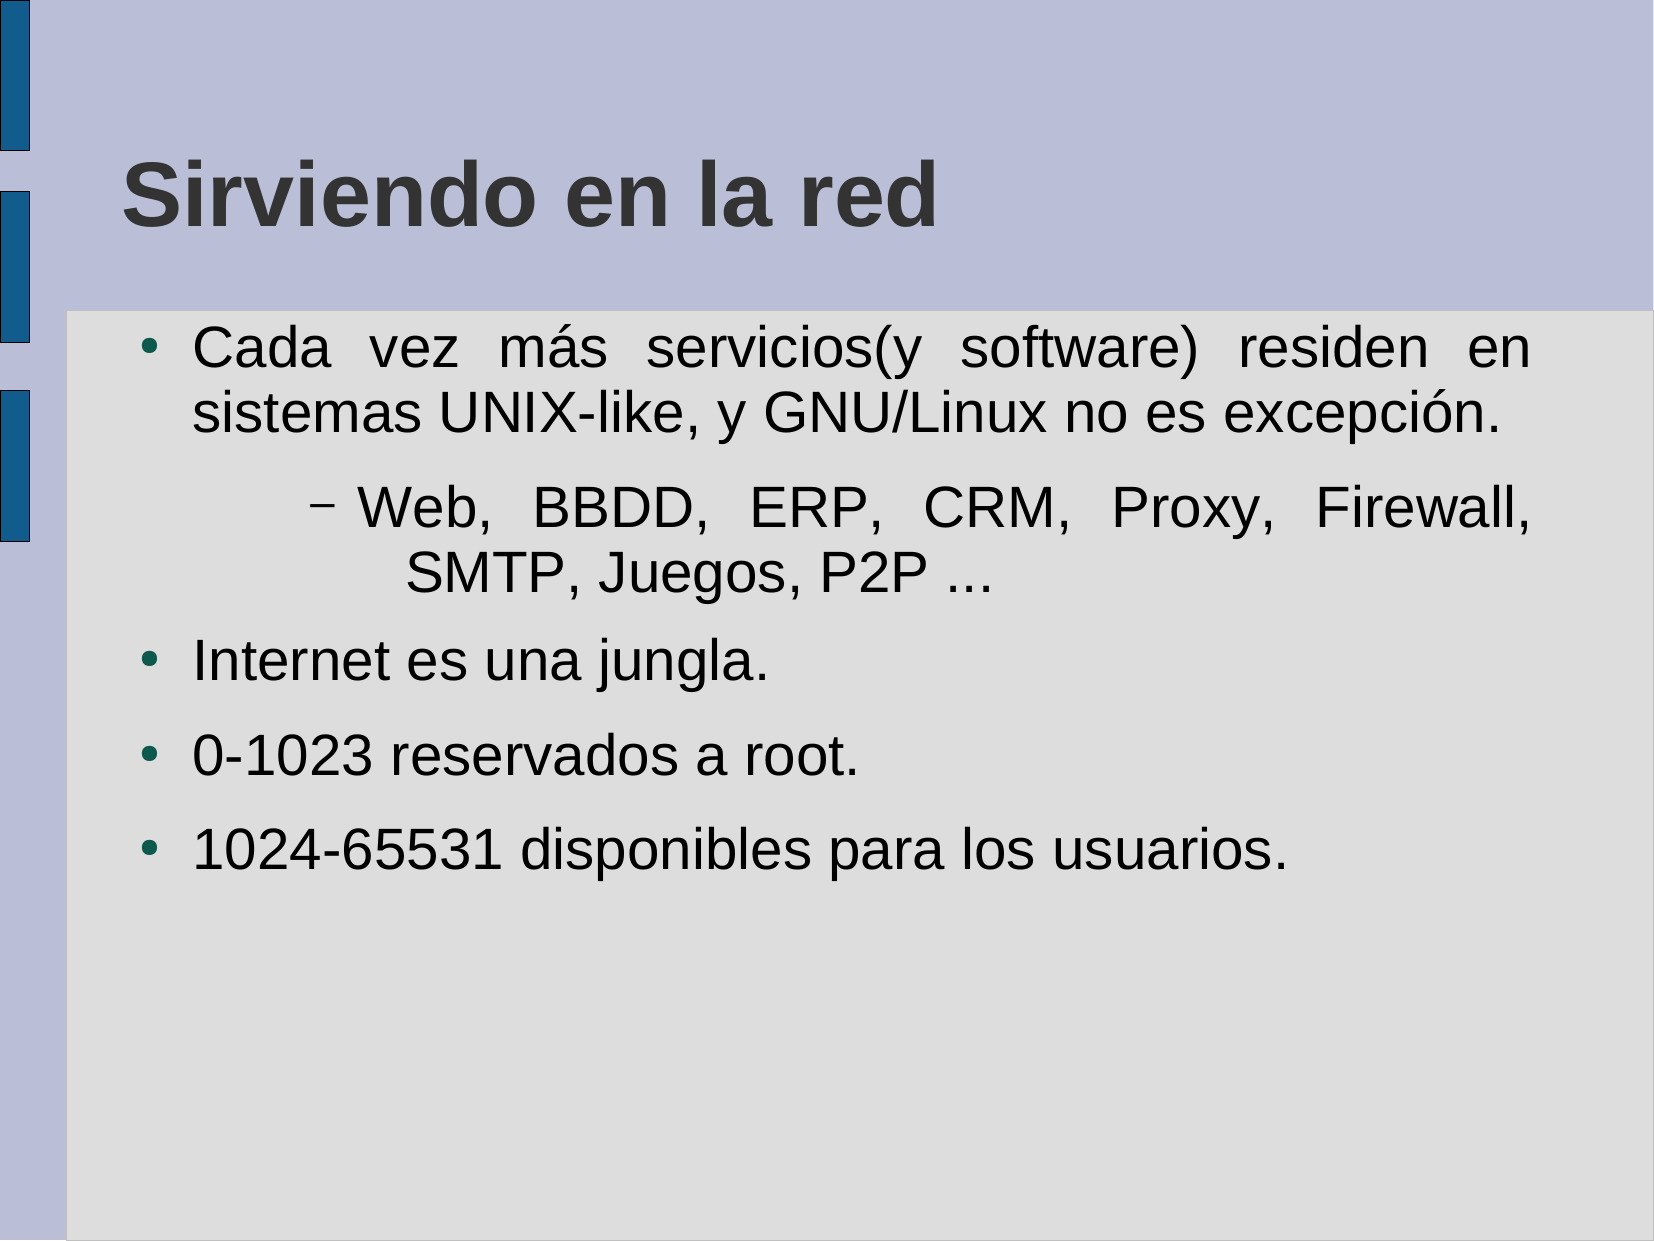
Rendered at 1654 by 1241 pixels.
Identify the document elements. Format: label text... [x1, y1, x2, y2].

list Cada vez más servicios(y software) residen en sistemas UNIX-like, y GNU/Linux no es excepción. Web, BBDD, ERP, CRM, Proxy, Firewall, SMTP, Juegos, P2P ... Internet es una jungla. 0-1023 reservados a root. 1024-65531 disponibles para los usuarios. [121, 314, 1534, 1082]
title Sirviendo en la red [121, 98, 1534, 291]
